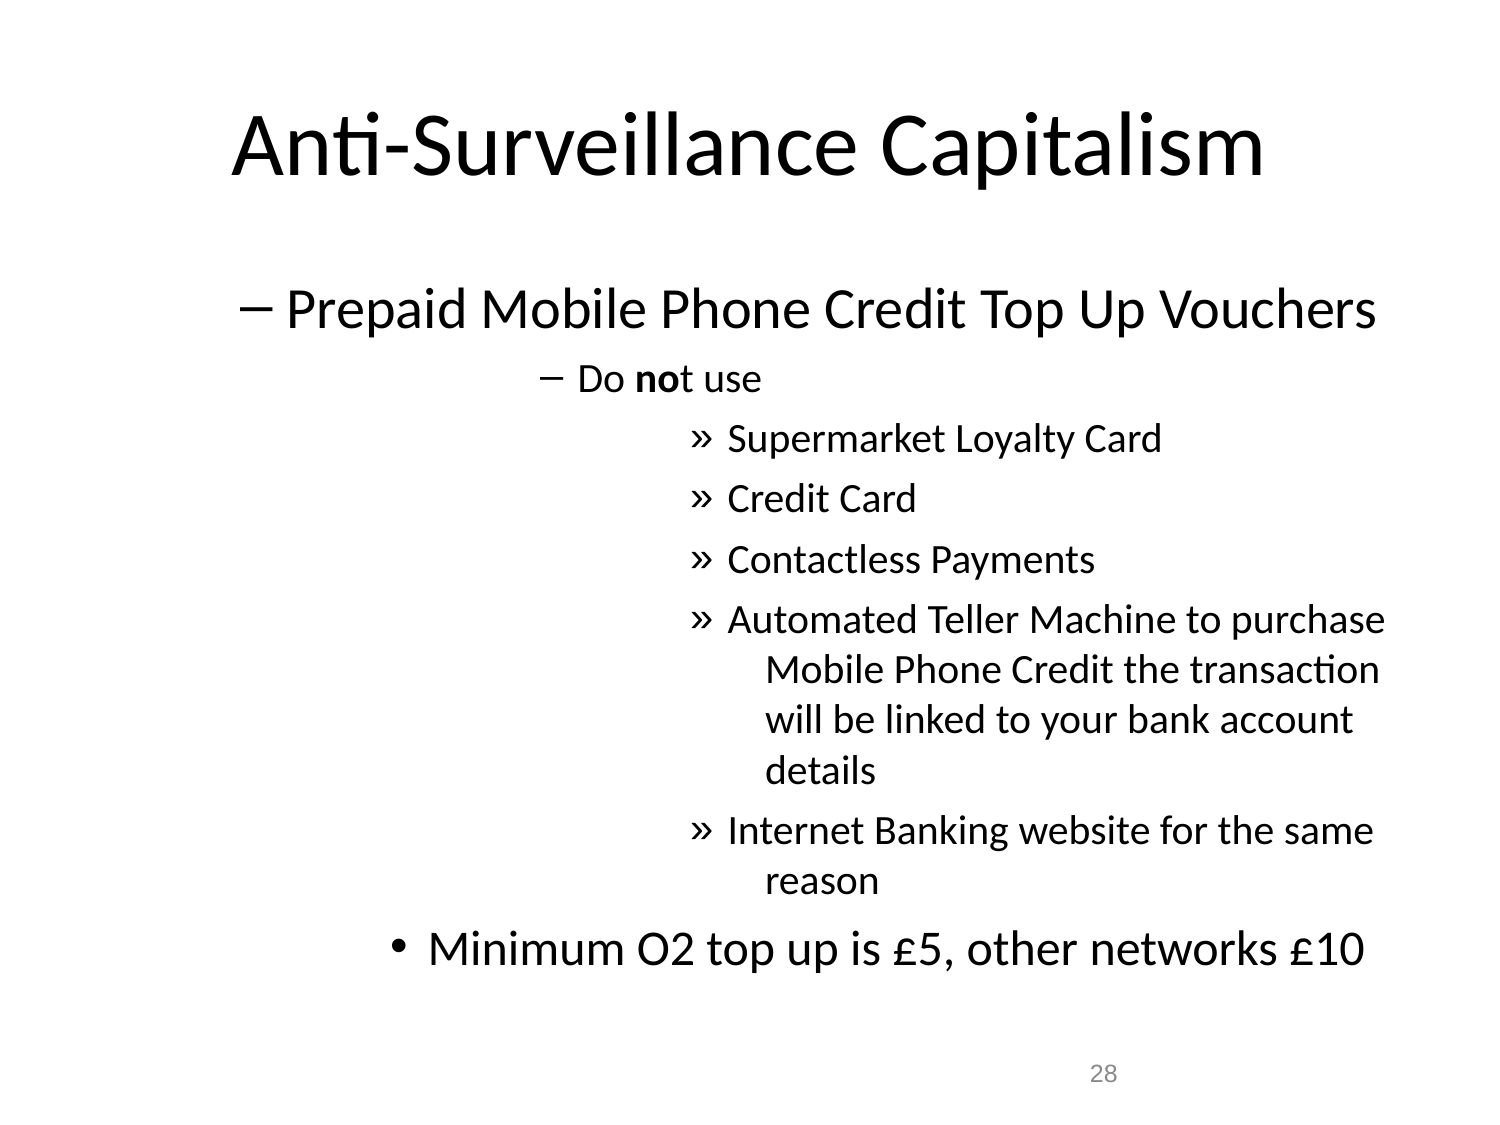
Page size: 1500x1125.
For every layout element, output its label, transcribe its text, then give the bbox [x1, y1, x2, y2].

title Anti-Surveillance Capitalism [75, 45, 1426, 233]
list Prepaid Mobile Phone Credit Top Up Vouchers Do not use Supermarket Loyalty Card Credit Card Contactless Payments Automated Teller Machine to purchase Mobile Phone Credit the transaction will be linked to your bank account details Internet Banking website for the same reason Minimum O2 top up is £5, other networks £10 [75, 262, 1426, 1005]
text_box 20 [1074, 1042, 1426, 1103]
